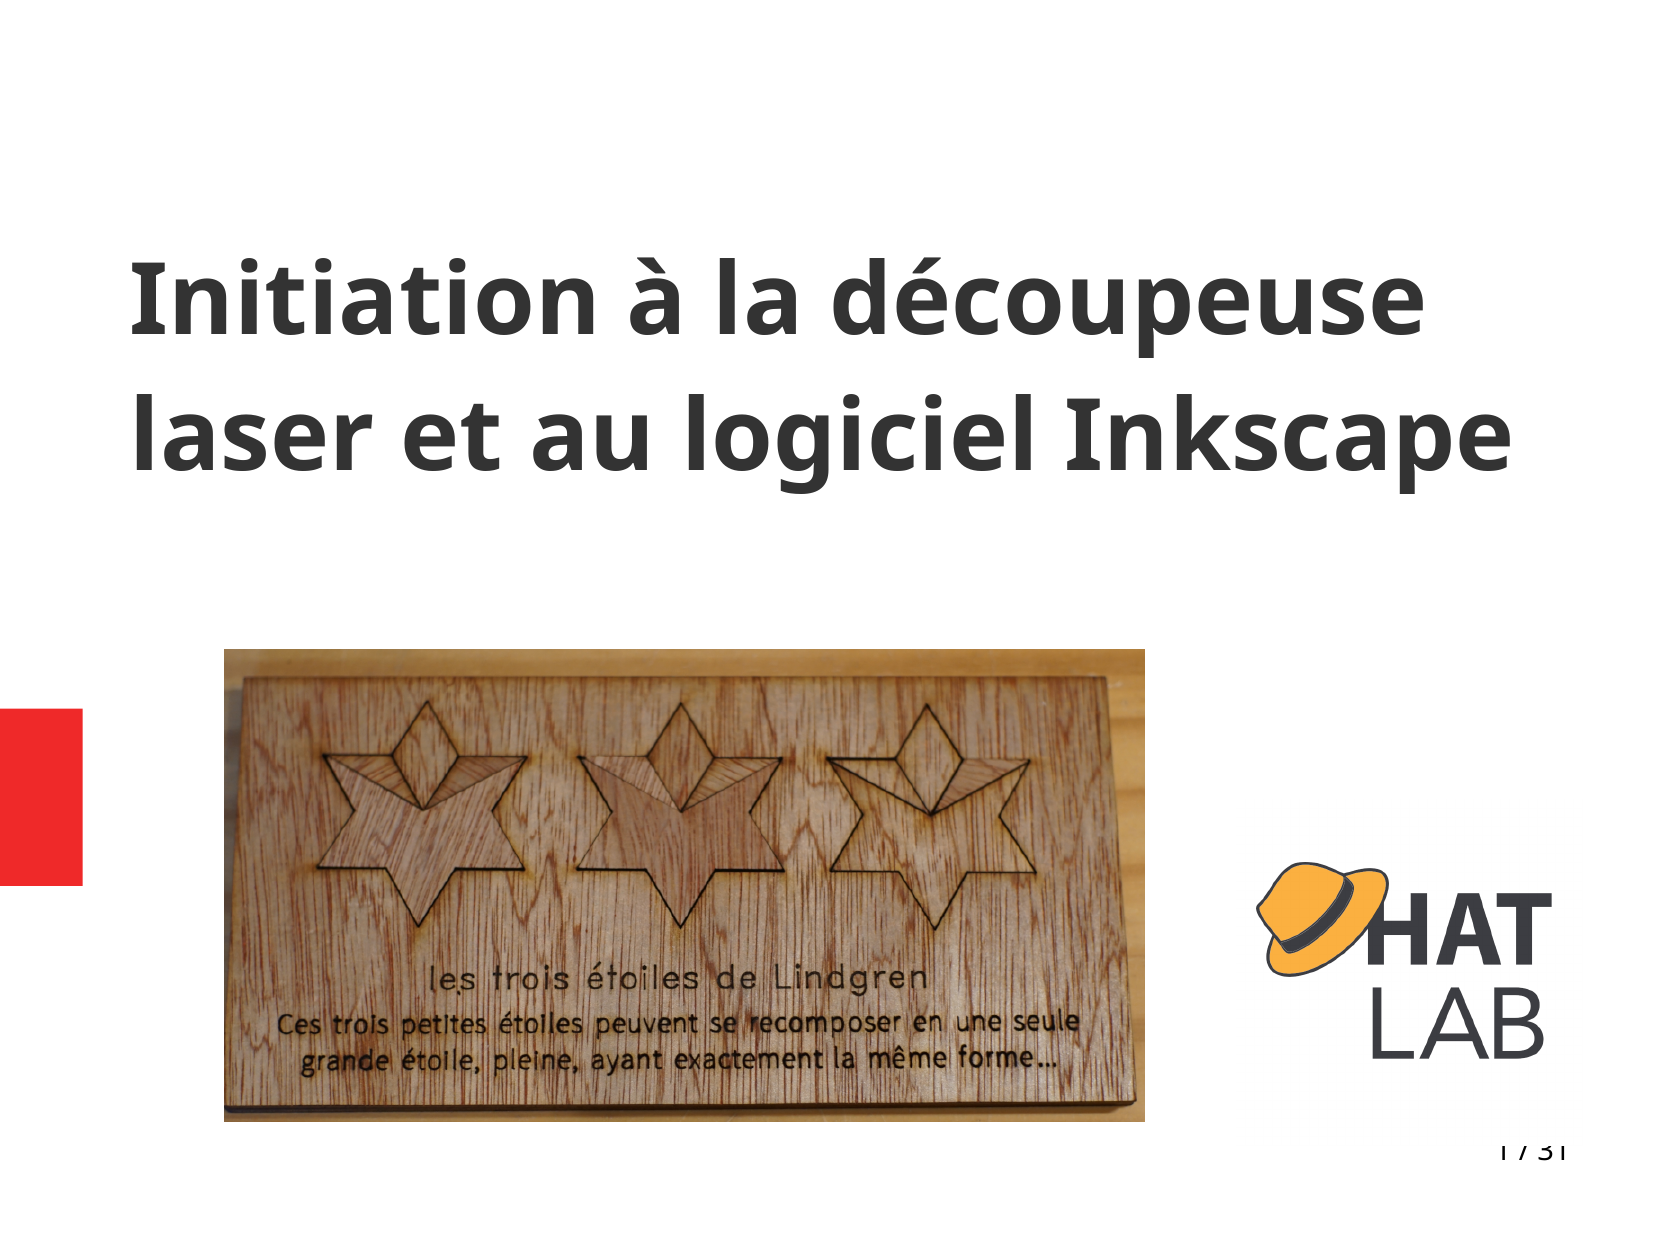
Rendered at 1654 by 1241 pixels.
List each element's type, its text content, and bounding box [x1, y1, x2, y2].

picture [1236, 799, 1583, 1146]
title Initiation à la découpeuse laser et au logiciel Inkscape [129, 159, 1536, 705]
picture [224, 649, 1145, 1123]
